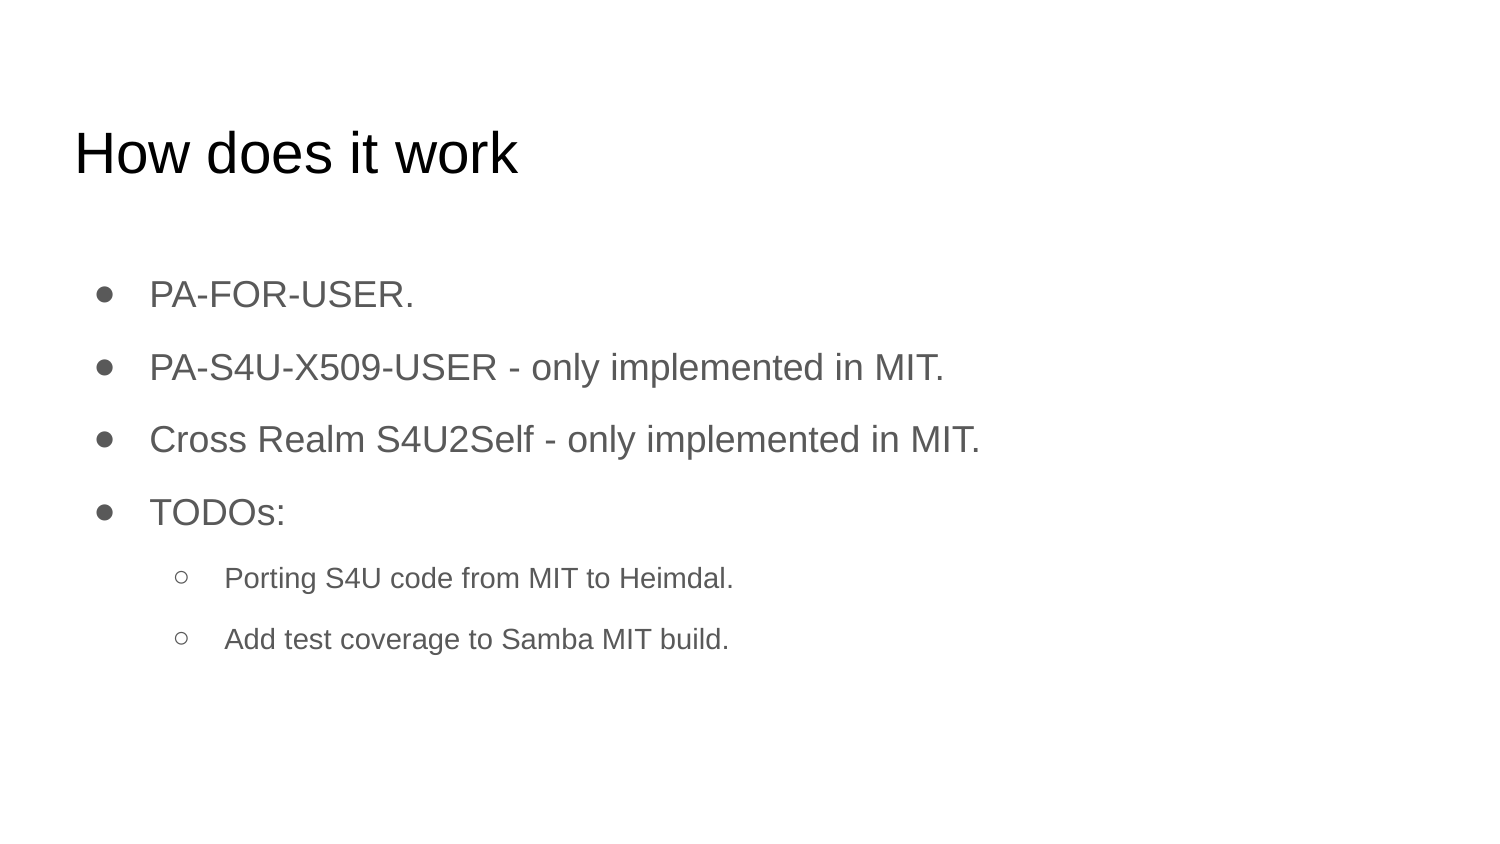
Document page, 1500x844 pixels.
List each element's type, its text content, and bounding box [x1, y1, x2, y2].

list PA-FOR-USER. PA-S4U-X509-USER - only implemented in MIT. Cross Realm S4U2Self - only implemented in MIT. TODOs: Porting S4U code from MIT to Heimdal. Add test coverage to Samba MIT build. [59, 248, 1458, 713]
title How does it work [59, 99, 1458, 194]
